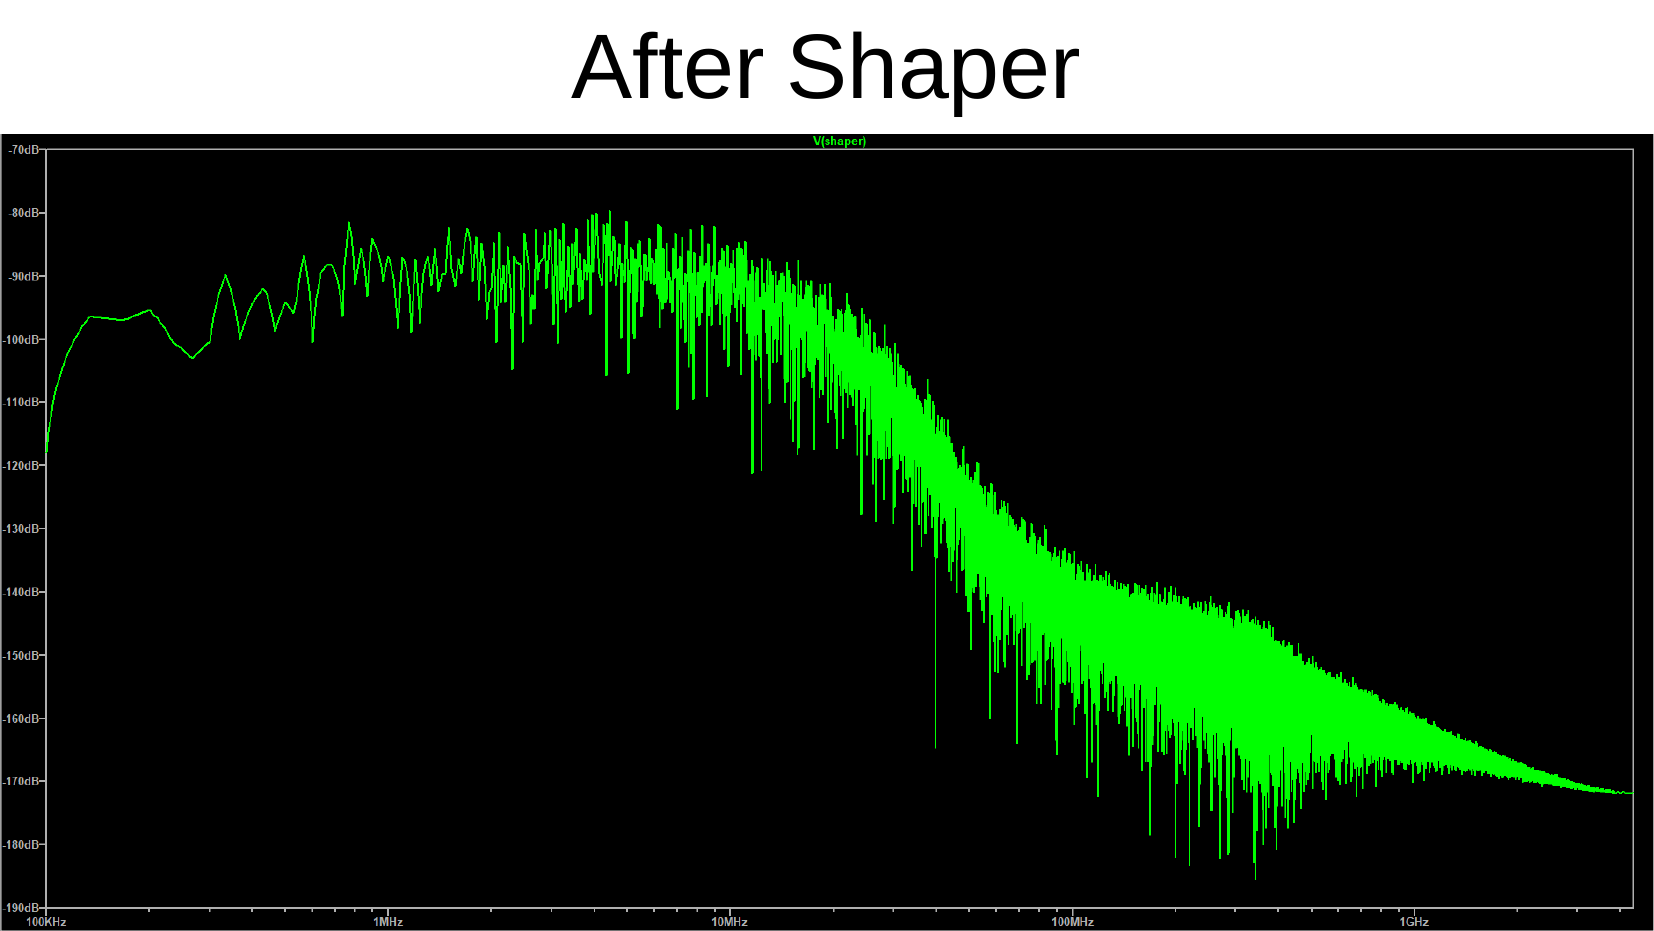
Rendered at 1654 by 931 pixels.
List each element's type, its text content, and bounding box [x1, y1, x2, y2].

title After Shaper [82, 0, 1571, 134]
picture [0, 134, 1654, 931]
